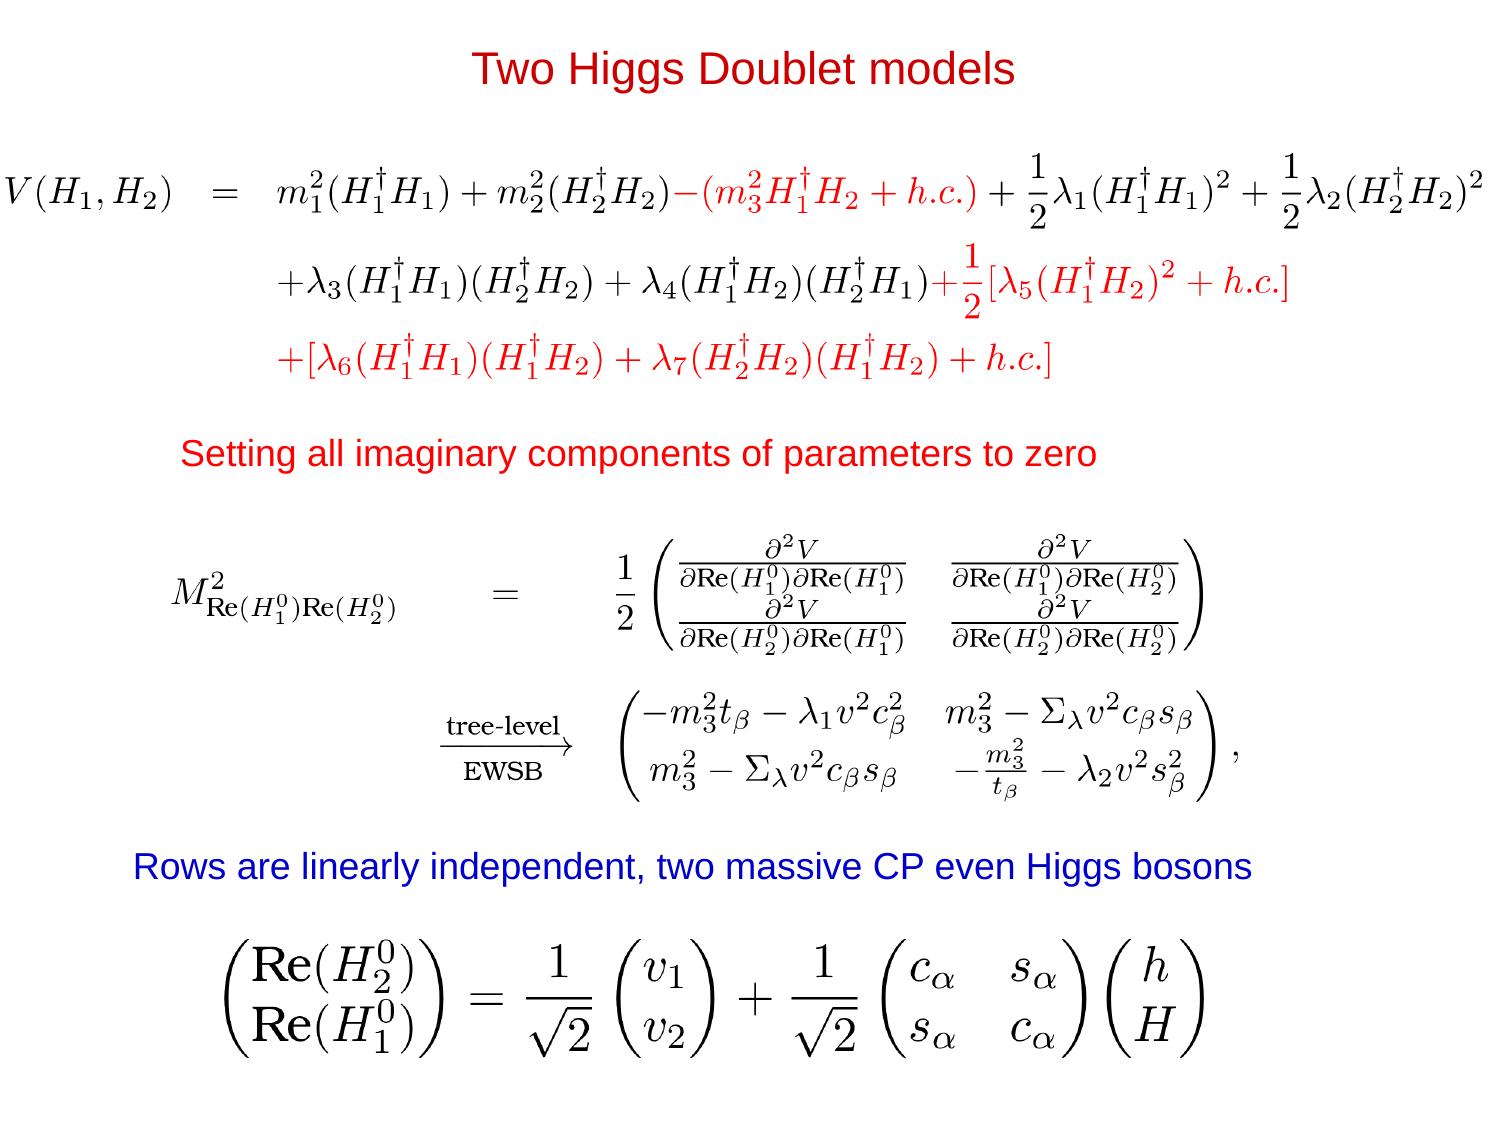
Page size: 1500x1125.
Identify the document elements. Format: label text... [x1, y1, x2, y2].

picture [5, 153, 1482, 379]
picture [171, 534, 1238, 802]
picture [224, 938, 1204, 1059]
text_box Setting all imaginary components of parameters to zero [165, 425, 1146, 483]
text_box Two Higgs Doublet models [23, 35, 1477, 116]
text_box Rows are linearly independent, two massive CP even Higgs bosons [118, 838, 1288, 896]
